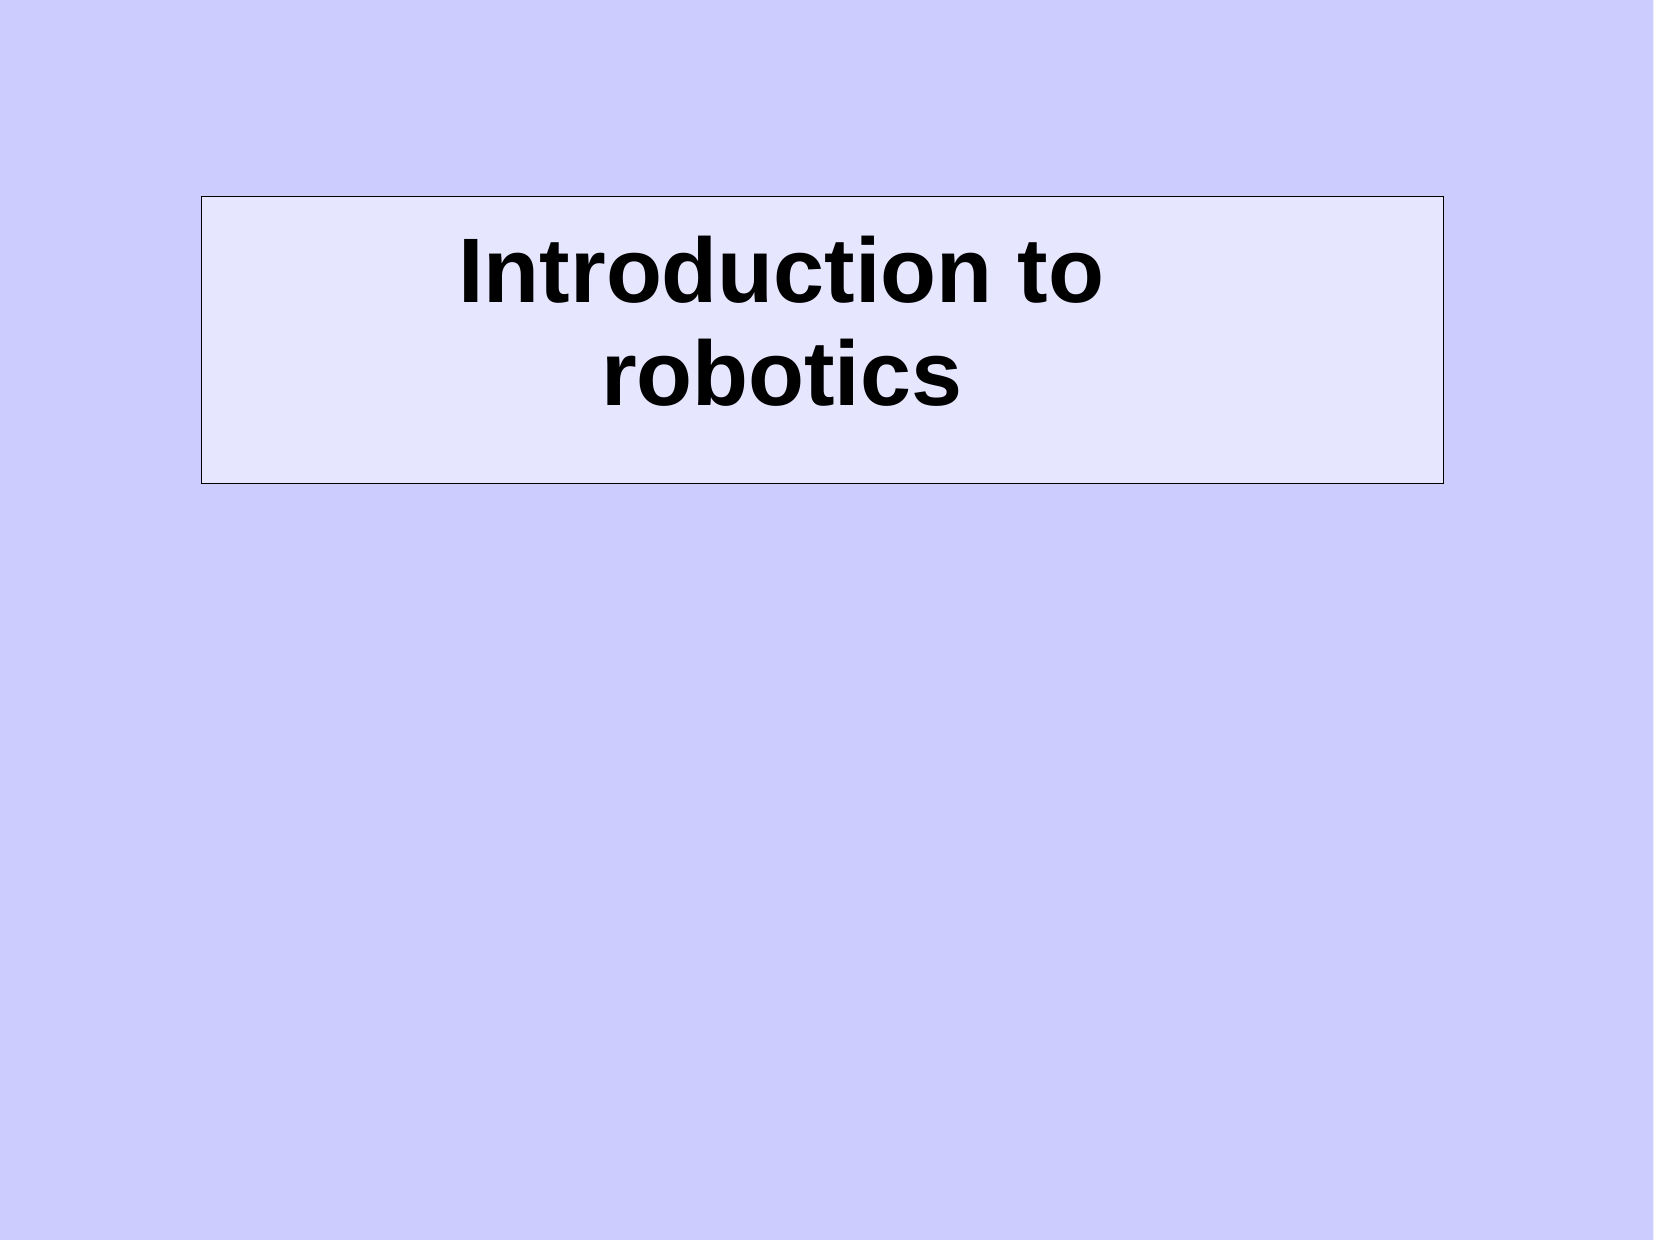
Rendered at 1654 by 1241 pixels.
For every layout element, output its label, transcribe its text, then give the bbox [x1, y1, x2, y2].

text_box [201, 196, 1444, 484]
title Introduction to robotics [144, 175, 1420, 469]
